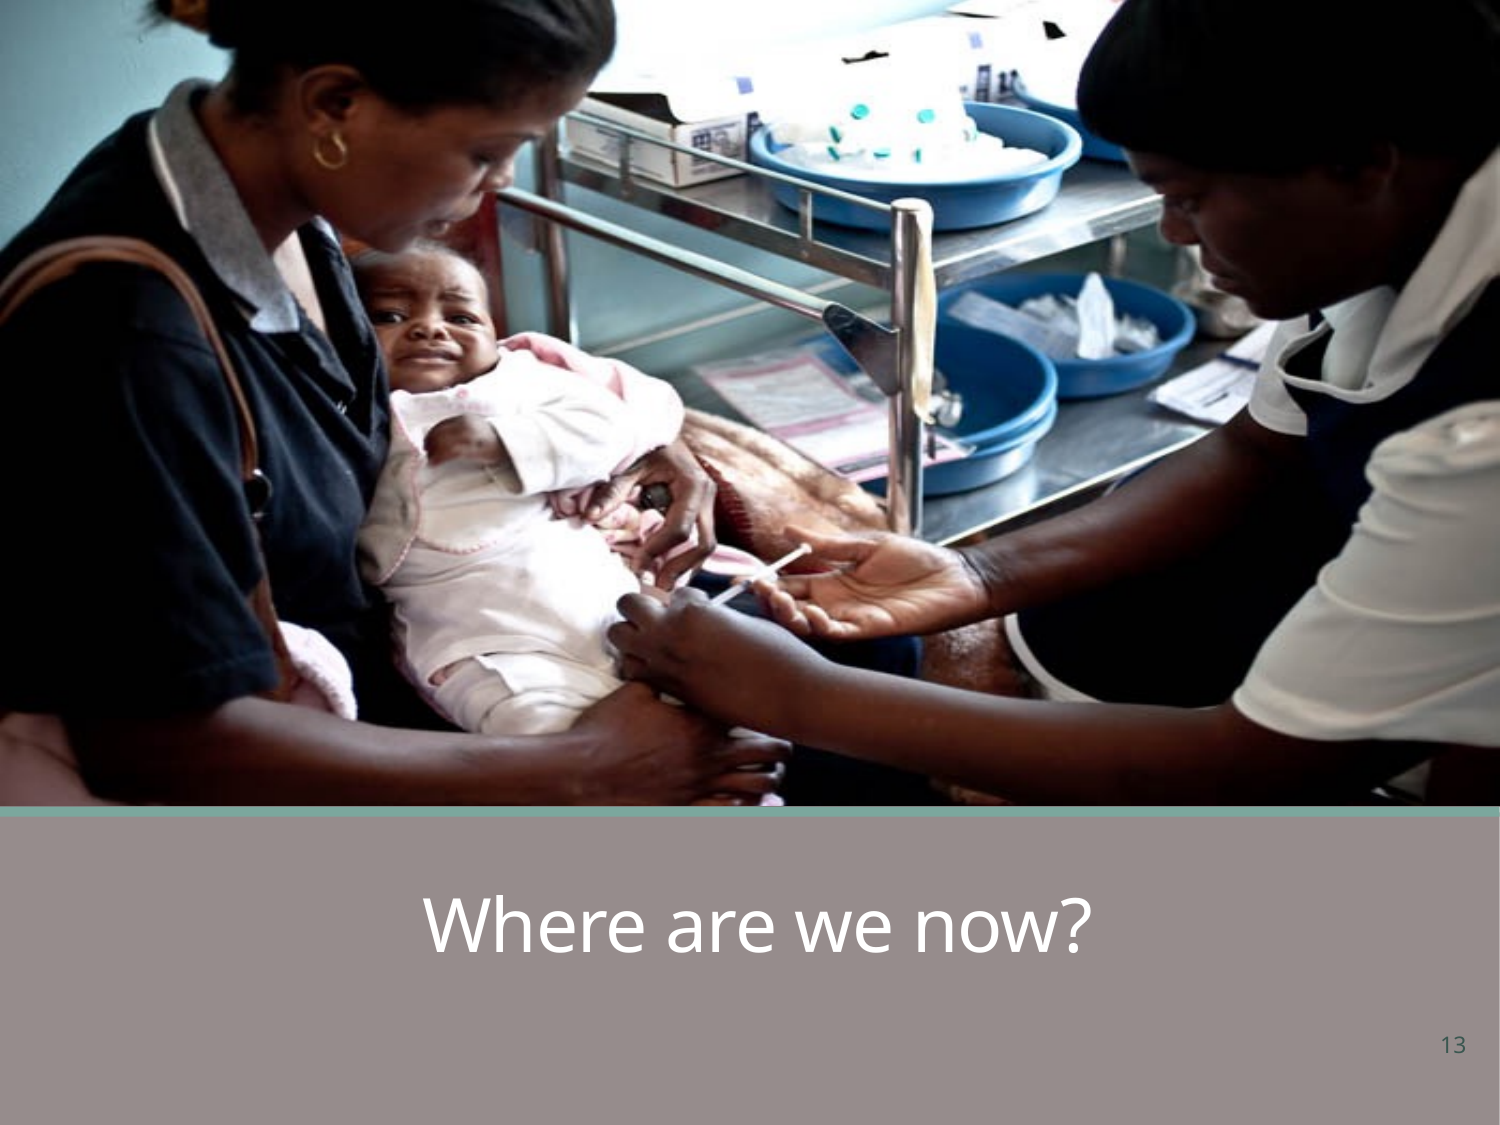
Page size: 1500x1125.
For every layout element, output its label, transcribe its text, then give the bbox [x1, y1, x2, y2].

slide_number <number> [1408, 1015, 1482, 1078]
title Where are we now? [135, 832, 1380, 968]
picture [0, 0, 1500, 807]
